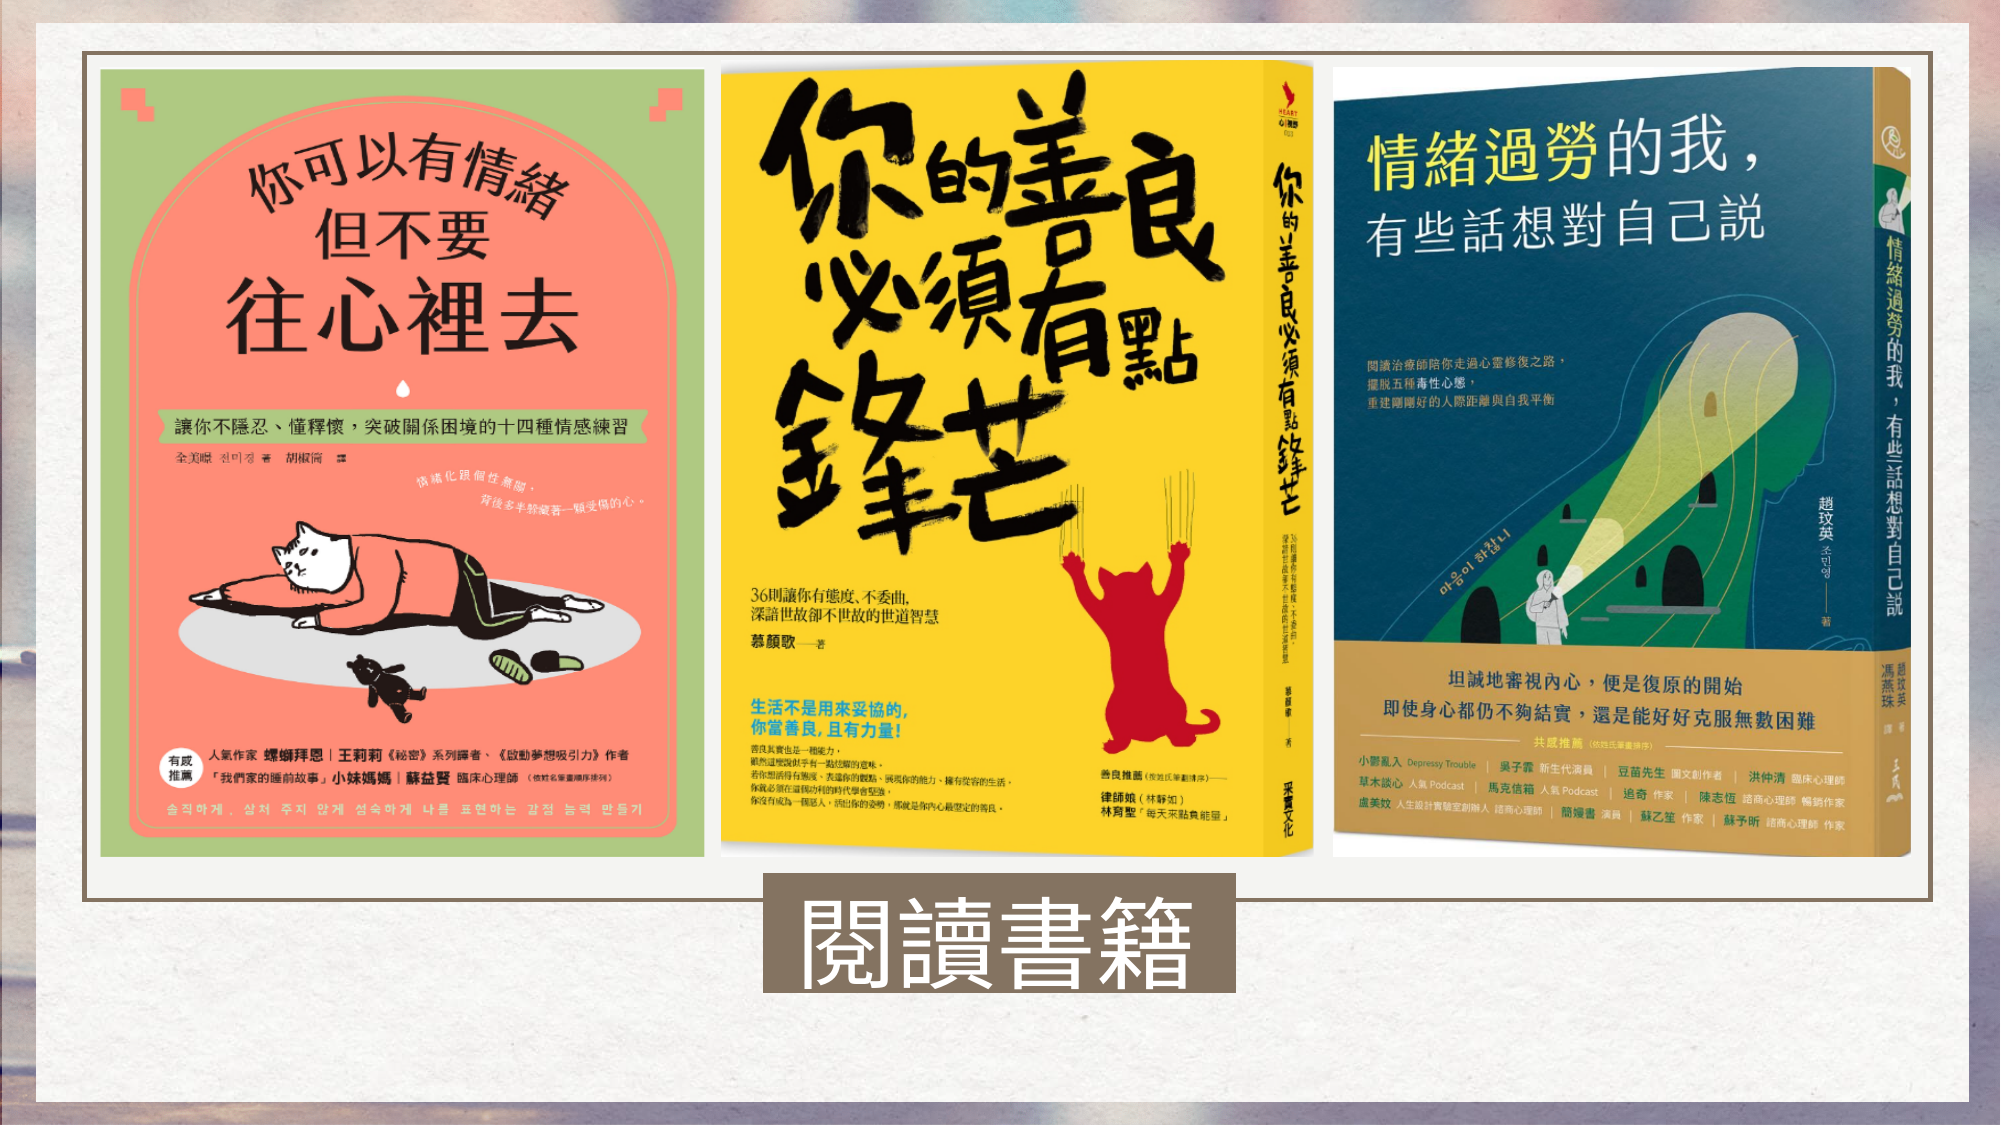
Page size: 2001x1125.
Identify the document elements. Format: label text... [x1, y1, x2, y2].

picture [0, 0, 2000, 1125]
text_box [84, 52, 1931, 992]
text_box 閱讀書籍 [781, 873, 1214, 1009]
